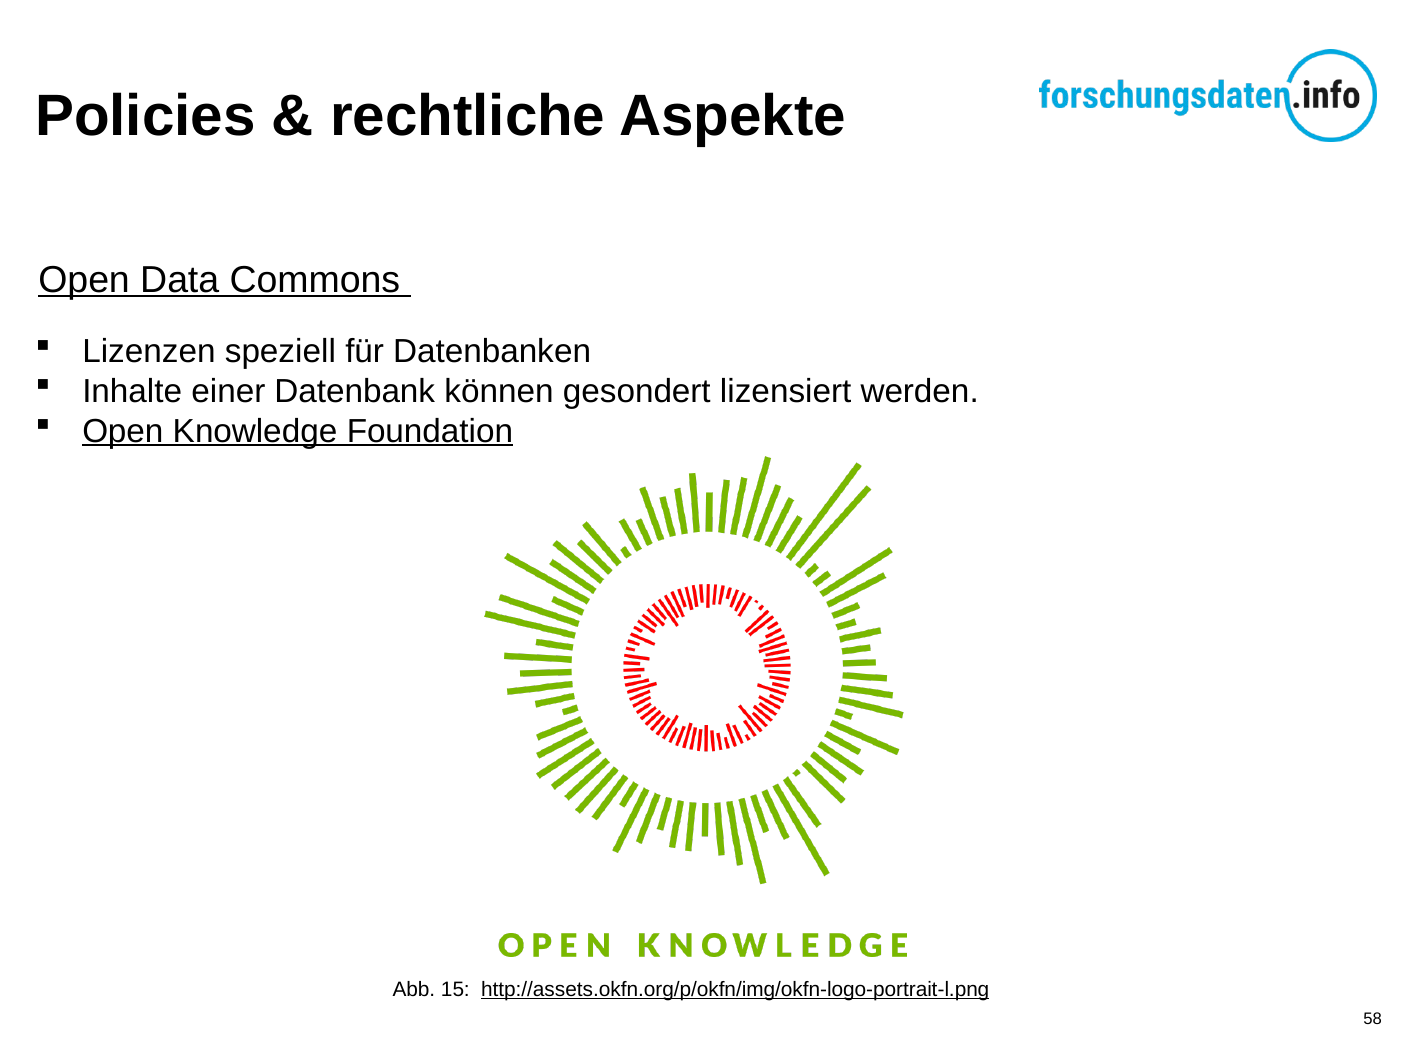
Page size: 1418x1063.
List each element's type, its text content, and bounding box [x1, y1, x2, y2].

picture [1339, 49, 1377, 85]
picture [1039, 49, 1372, 142]
text_box Open Data Commons [23, 247, 544, 308]
slide_number <Nummer> [1015, 1003, 1382, 1028]
list Lizenzen speziell für Datenbanken Inhalte einer Datenbank können gesondert lizensiert werden. Open Knowledge Foundation [35, 289, 1382, 934]
text_box Abb. 15: http://assets.okfn.org/p/okfn/img/okfn-logo-portrait-l.png [377, 968, 1099, 1009]
title Policies & rechtliche Aspekte [35, 76, 1022, 254]
picture [484, 456, 907, 957]
picture [1342, 107, 1377, 142]
